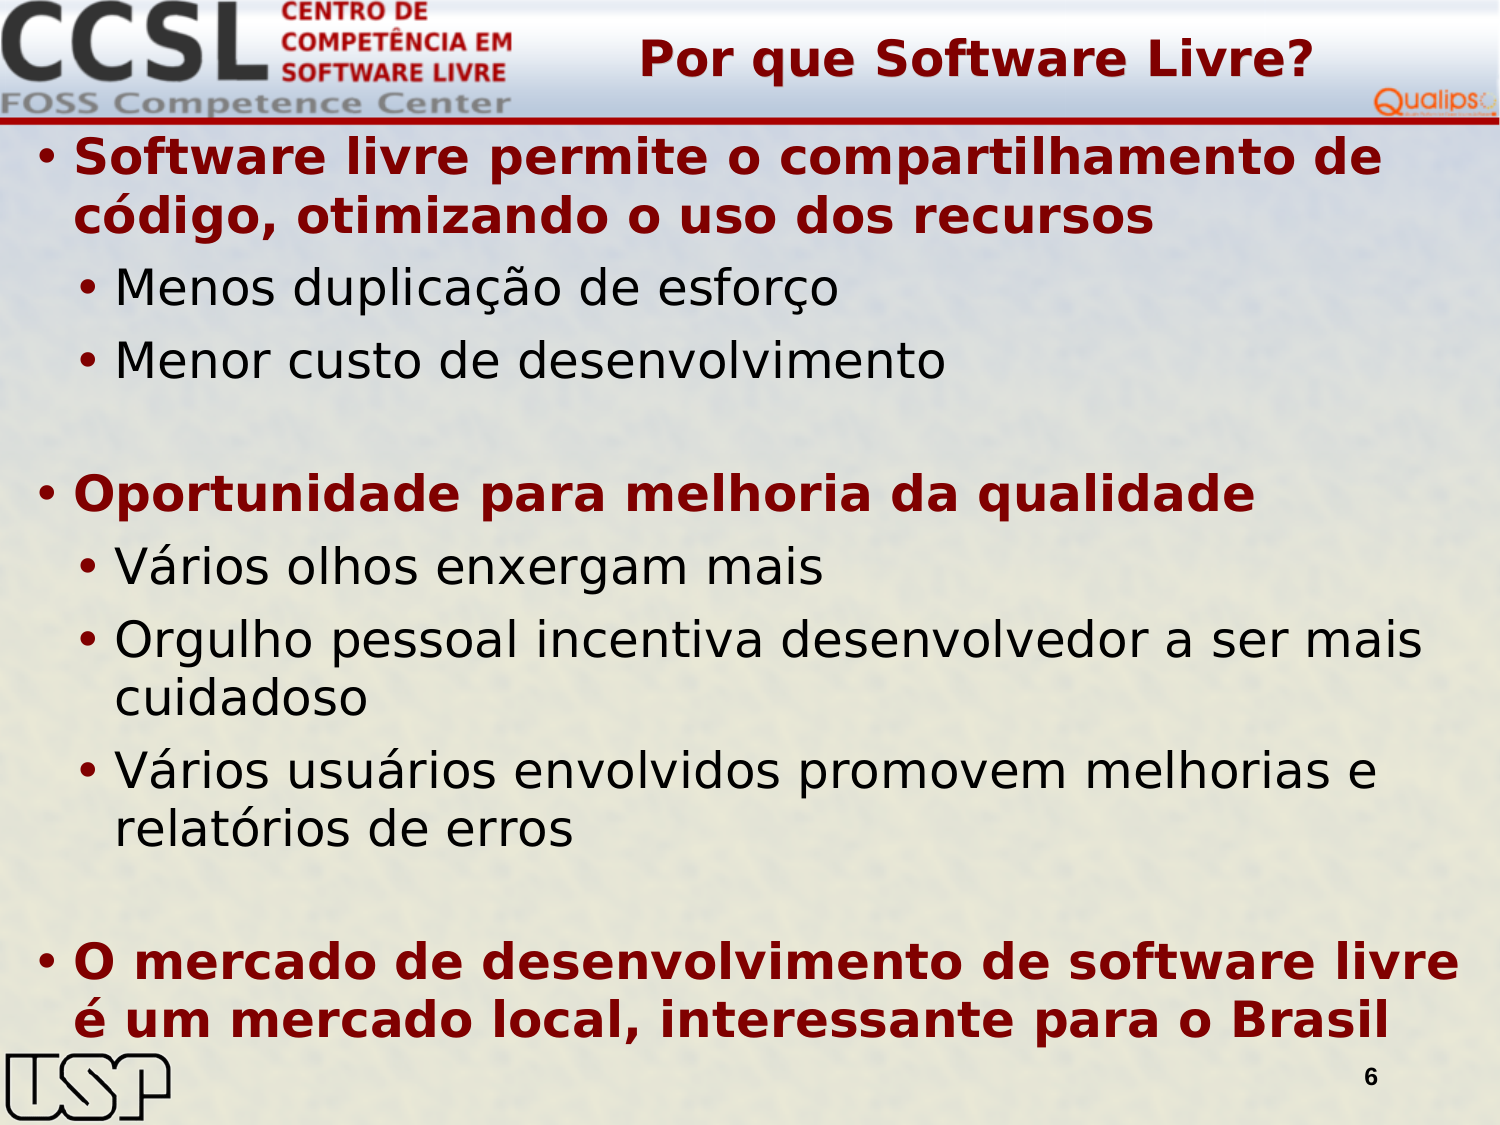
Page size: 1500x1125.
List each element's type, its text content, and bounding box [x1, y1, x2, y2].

list Software livre permite o compartilhamento de código, otimizando o uso dos recursos Menos duplicação de esforço Menor custo de desenvolvimento Oportunidade para melhoria da qualidade Vários olhos enxergam mais Orgulho pessoal incentiva desenvolvedor a ser mais cuidadoso Vários usuários envolvidos promovem melhorias e relatórios de erros O mercado de desenvolvimento de software livre é um mercado local, interessante para o Brasil [32, 128, 1500, 1050]
picture [0, 0, 1500, 1125]
title Por que Software Livre? [478, 0, 1477, 119]
